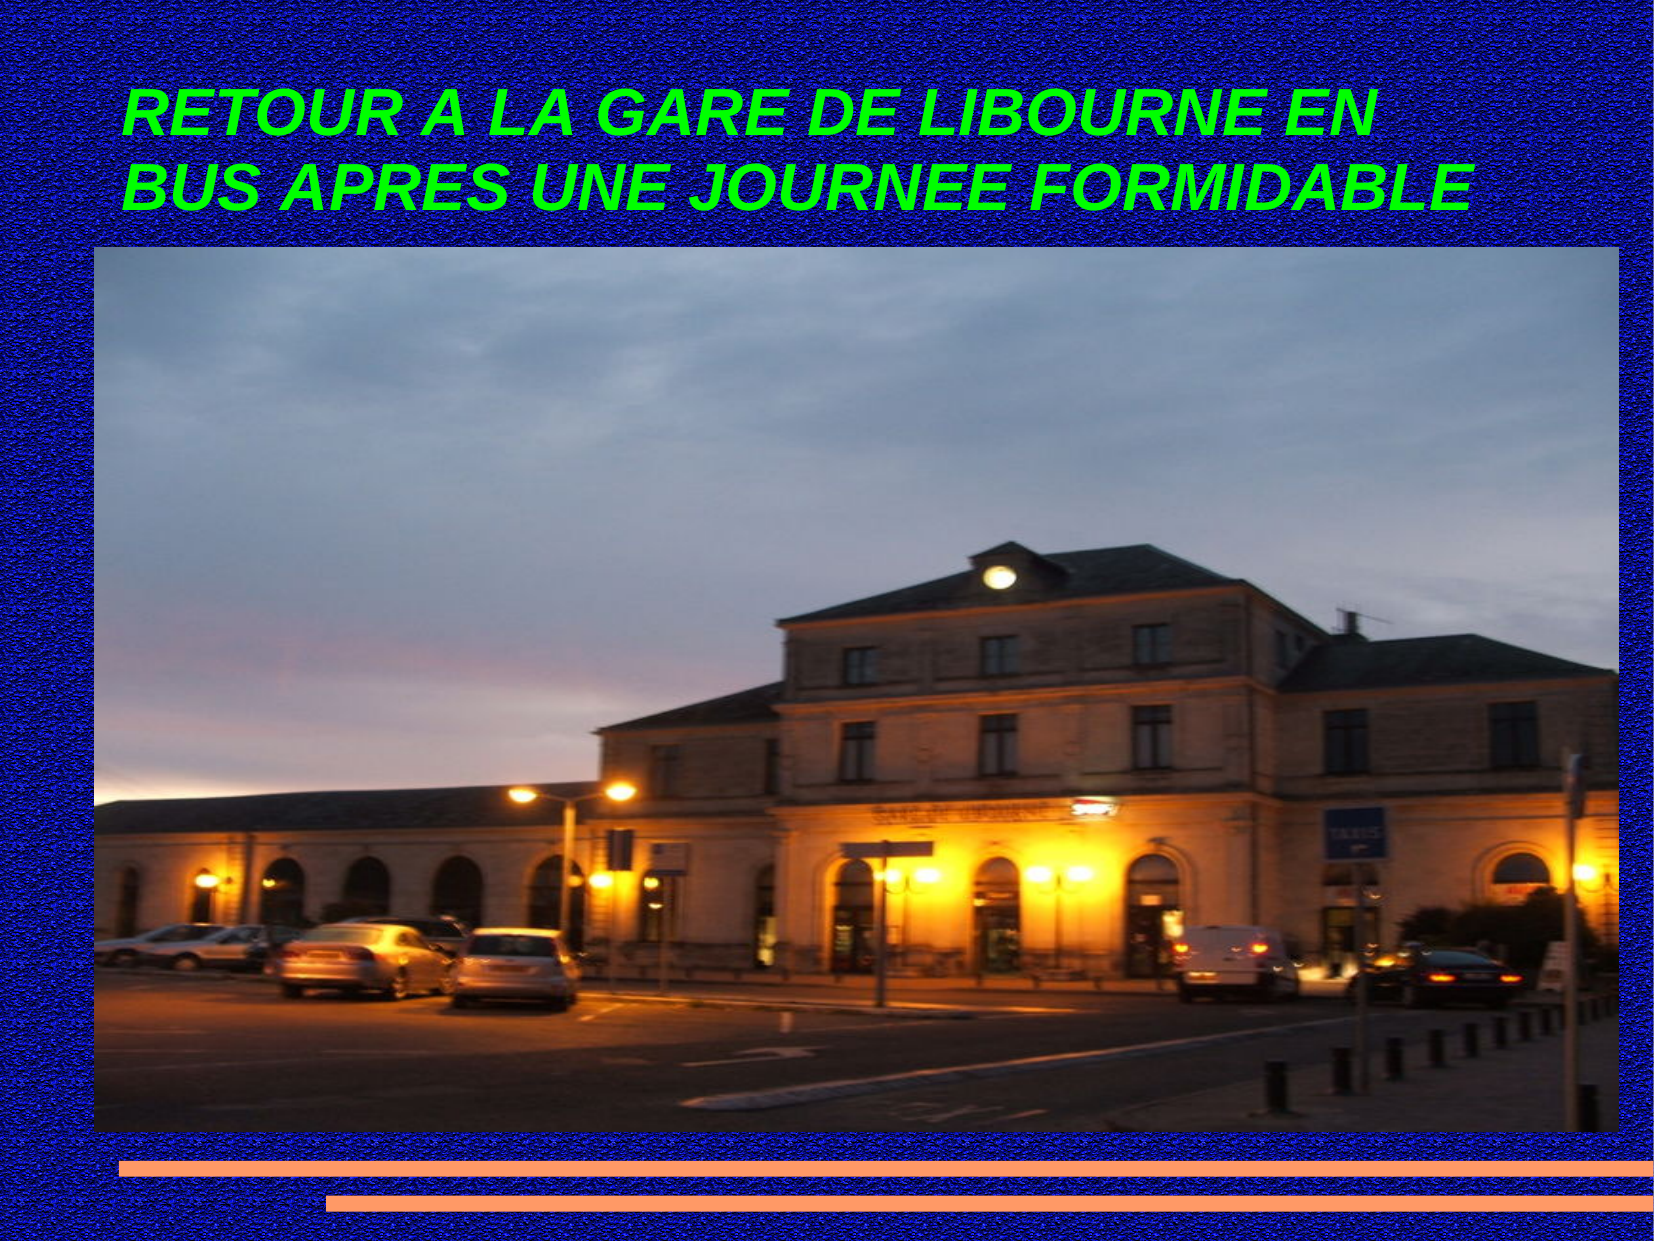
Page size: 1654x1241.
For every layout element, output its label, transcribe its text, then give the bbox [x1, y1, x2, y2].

title RETOUR A LA GARE DE LIBOURNE EN BUS APRES UNE JOURNEE FORMIDABLE [121, 46, 1534, 247]
picture [0, 0, 1654, 1241]
